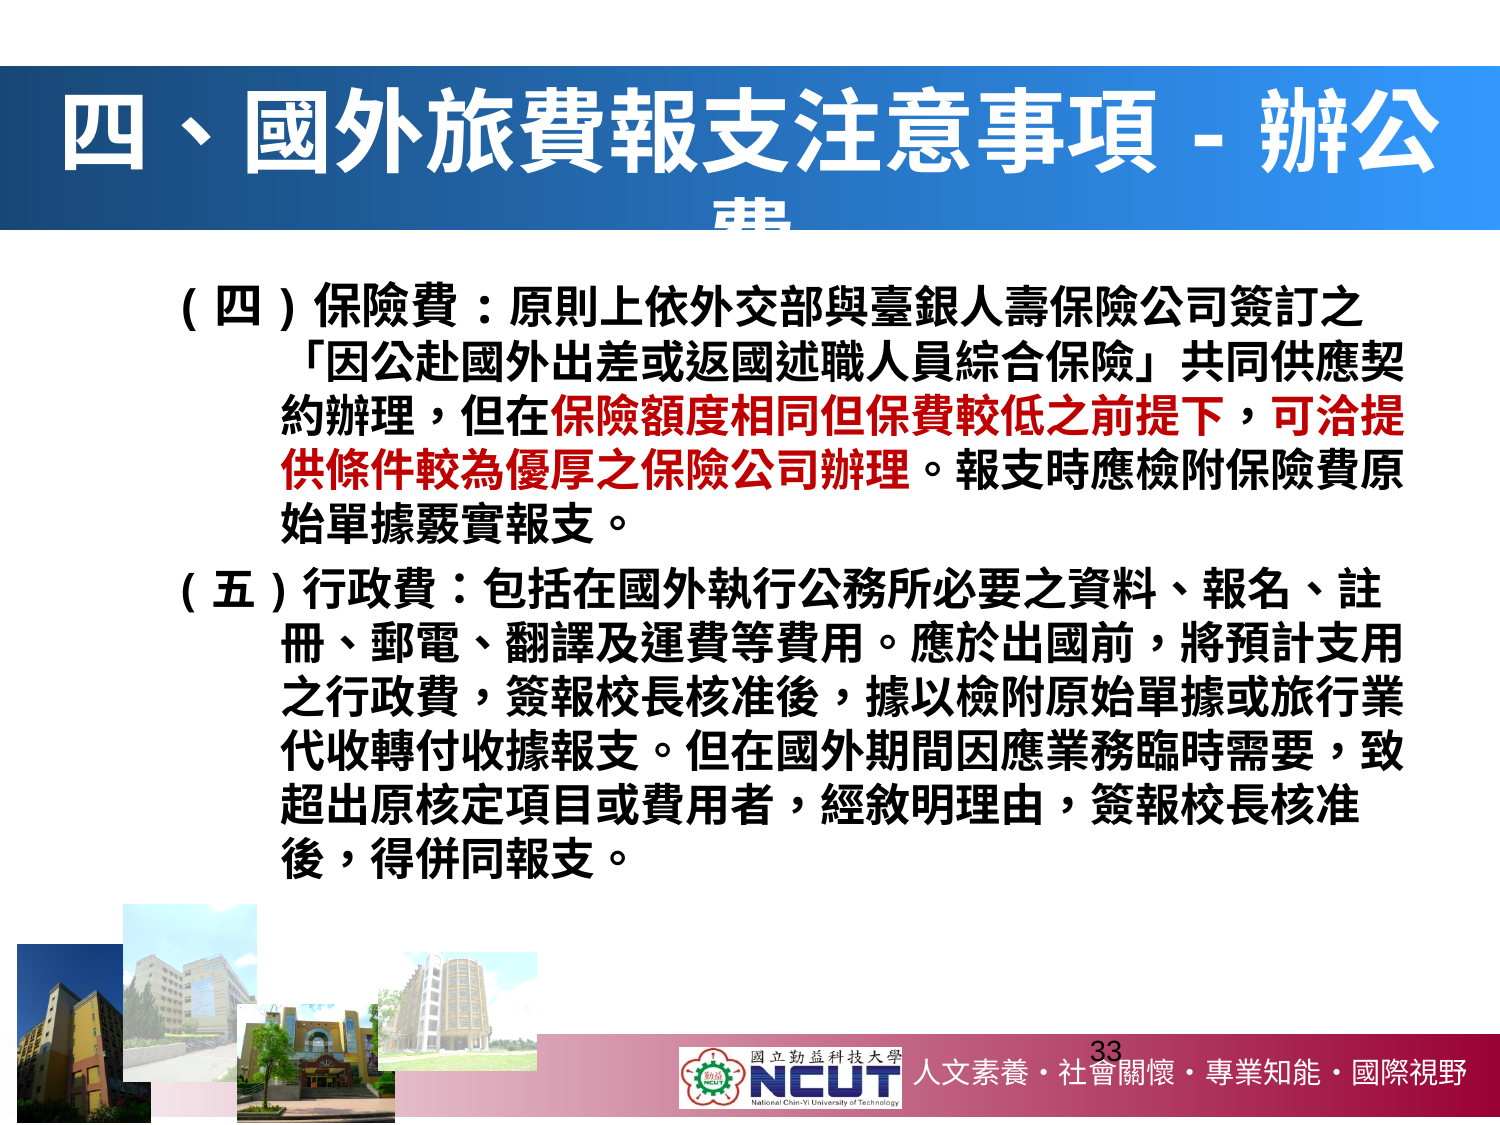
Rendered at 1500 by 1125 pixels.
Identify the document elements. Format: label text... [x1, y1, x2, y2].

list (四)保險費:原則上依外交部與臺銀人壽保險公司簽訂之「因公赴國外出差或返國述職人員綜合保險」共同供應契約辦理，但在保險額度相同但保費較低之前提下，可洽提供條件較為優厚之保險公司辦理。報支時應檢附保險費原始單據覈實報支。 (五)行政費：包括在國外執行公務所必要之資料、報名、註冊、郵電、翻譯及運費等費用。應於出國前，將預計支用之行政費，簽報校長核准後，據以檢附原始單據或旅行業代收轉付收據報支。但在國外期間因應業務臨時需要，致超出原核定項目或費用者，經敘明理由，簽報校長核准後，得併同報支。 [53, 267, 1424, 977]
title 四、國外旅費報支注意事項-辦公費 [0, 66, 1500, 230]
text_box [1074, 1024, 1426, 1103]
